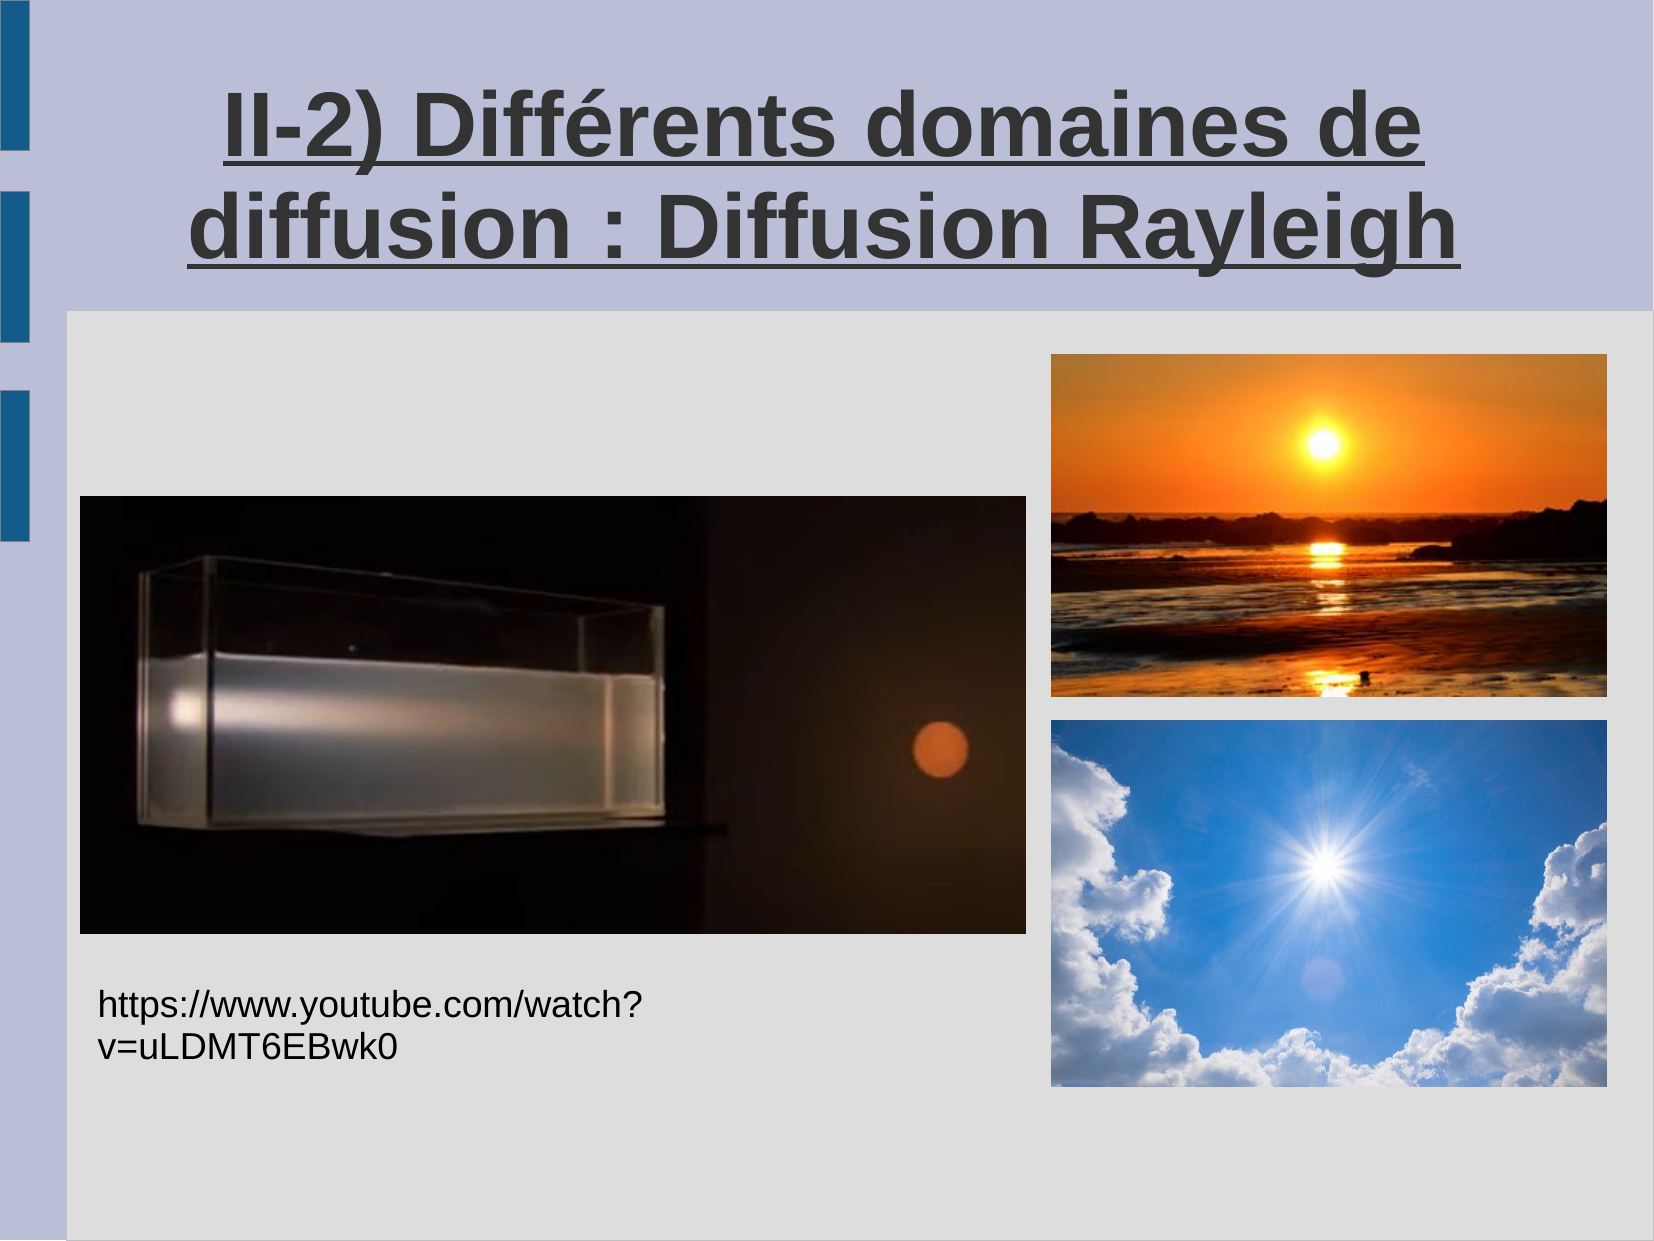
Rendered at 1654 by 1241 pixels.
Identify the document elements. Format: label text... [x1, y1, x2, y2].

picture [80, 496, 1026, 934]
title II-2) Différents domaines de diffusion : Diffusion Rayleigh [118, 67, 1531, 284]
text_box https://www.youtube.com/watch?v=uLDMT6EBwk0 [82, 975, 957, 1075]
picture [1051, 354, 1607, 697]
picture [1051, 720, 1607, 1087]
